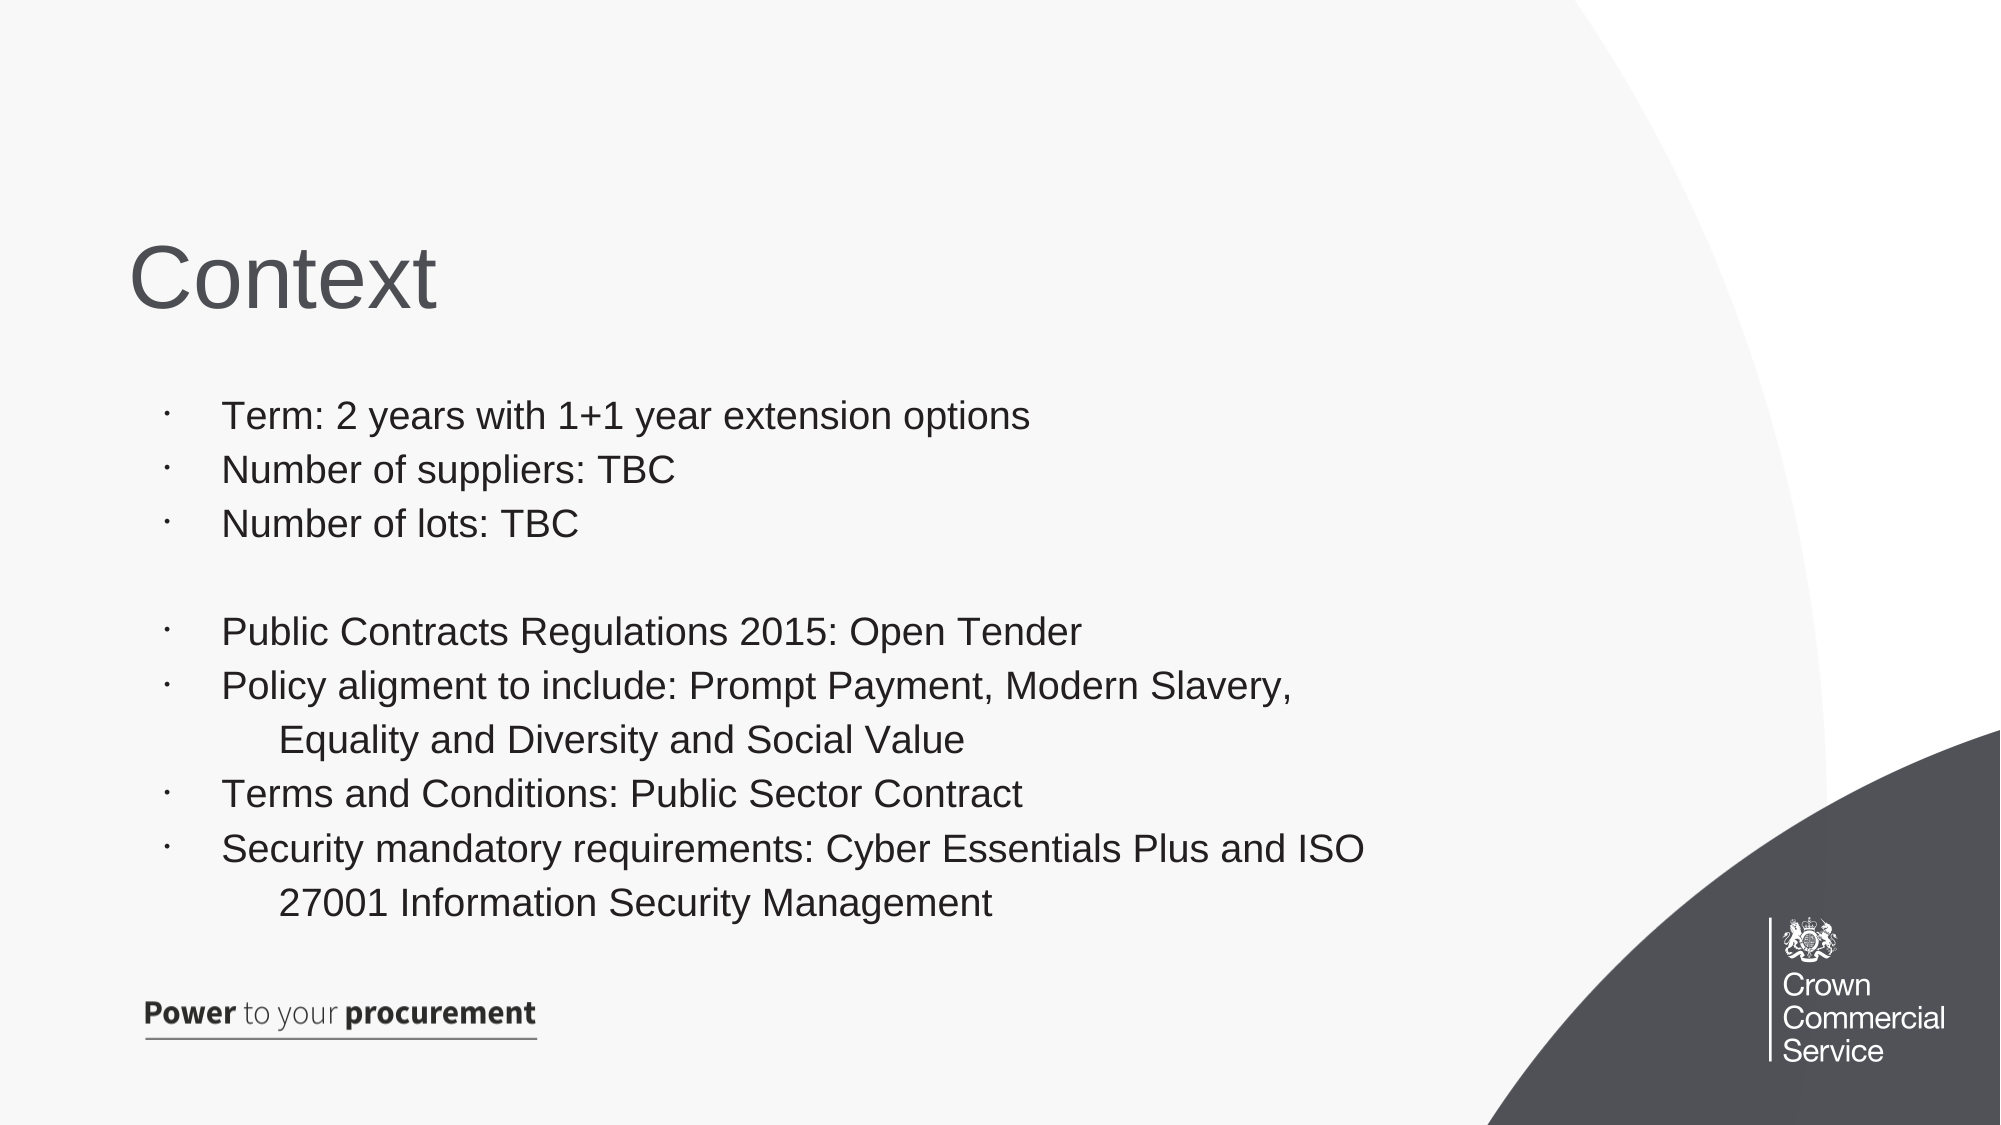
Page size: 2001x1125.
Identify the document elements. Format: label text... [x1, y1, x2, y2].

title Context [128, 219, 1922, 358]
subtitle Term: 2 years with 1+1 year extension options Number of suppliers: TBC Number of lots: TBC Public Contracts Regulations 2015: Open Tender Policy aligment to include: Prompt Payment, Modern Slavery, Equality and Diversity and Social Value Terms and Conditions: Public Sector Contract Security mandatory requirements: Cyber Essentials Plus and ISO 27001 Information Security Management [128, 383, 1465, 1063]
